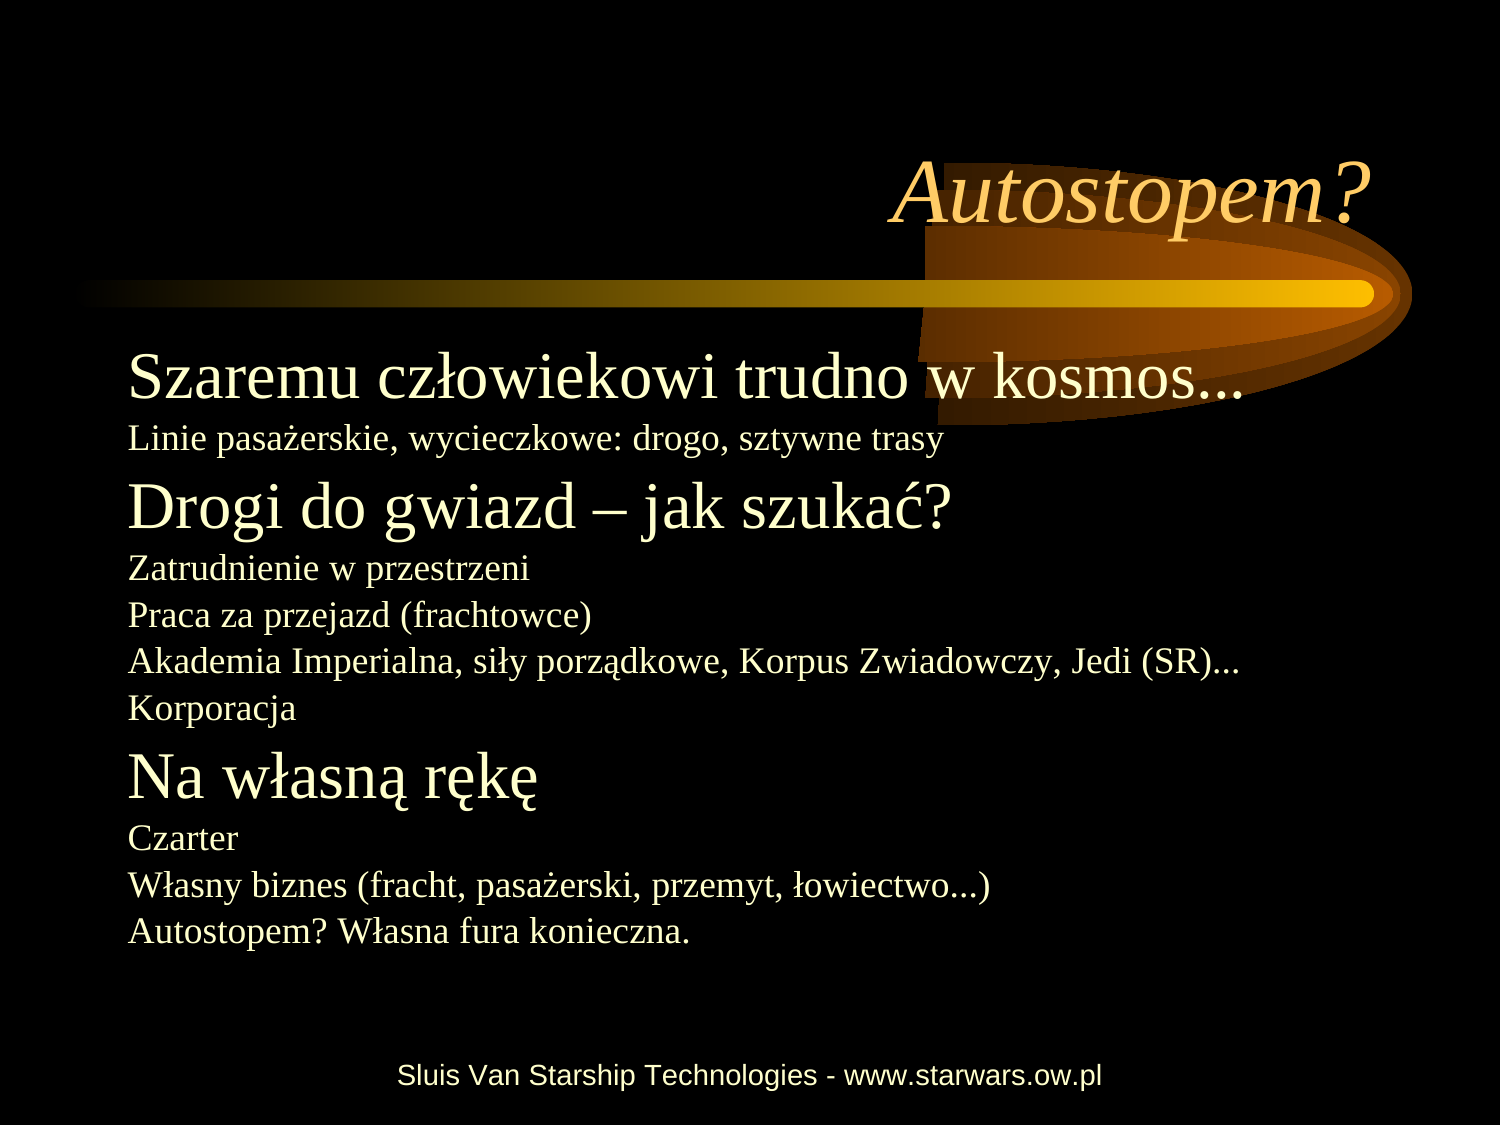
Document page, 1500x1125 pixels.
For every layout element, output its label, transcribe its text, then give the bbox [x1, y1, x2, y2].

list Szaremu człowiekowi trudno w kosmos... Linie pasażerskie, wycieczkowe: drogo, sztywne trasy Drogi do gwiazd – jak szukać? Zatrudnienie w przestrzeni Praca za przejazd (frachtowce) Akademia Imperialna, siły porządkowe, Korpus Zwiadowczy, Jedi (SR)... Korporacja Na własną rękę Czarter Własny biznes (fracht, pasażerski, przemyt, łowiectwo...) Autostopem? Własna fura konieczna. [112, 337, 1388, 1013]
title Autostopem? [112, 62, 1388, 250]
